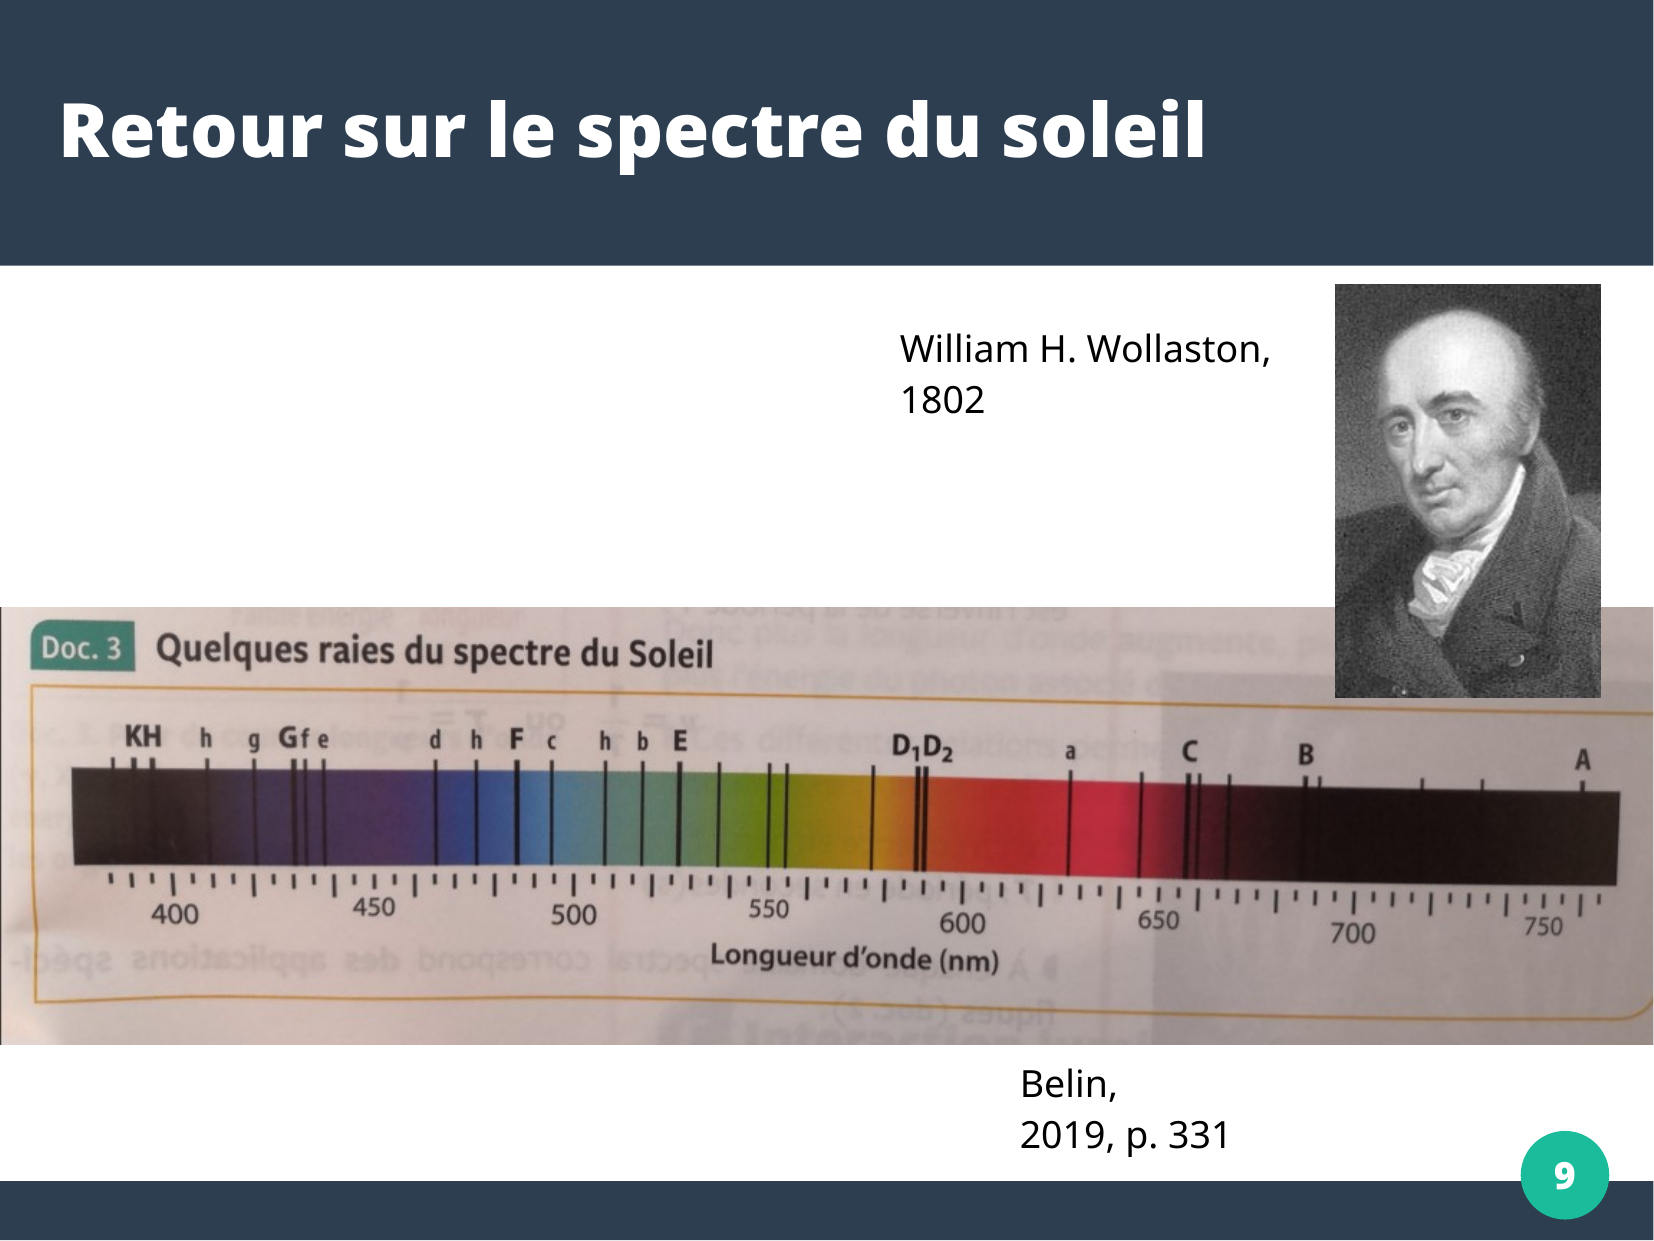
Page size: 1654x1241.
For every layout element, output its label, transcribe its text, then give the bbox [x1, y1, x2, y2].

picture [0, 284, 1654, 1045]
title Retour sur le spectre du soleil [59, 49, 1595, 207]
text_box Belin, 2019, p. 331 [1005, 1050, 1516, 1152]
text_box William H. Wollaston, 1802 [885, 315, 1306, 417]
